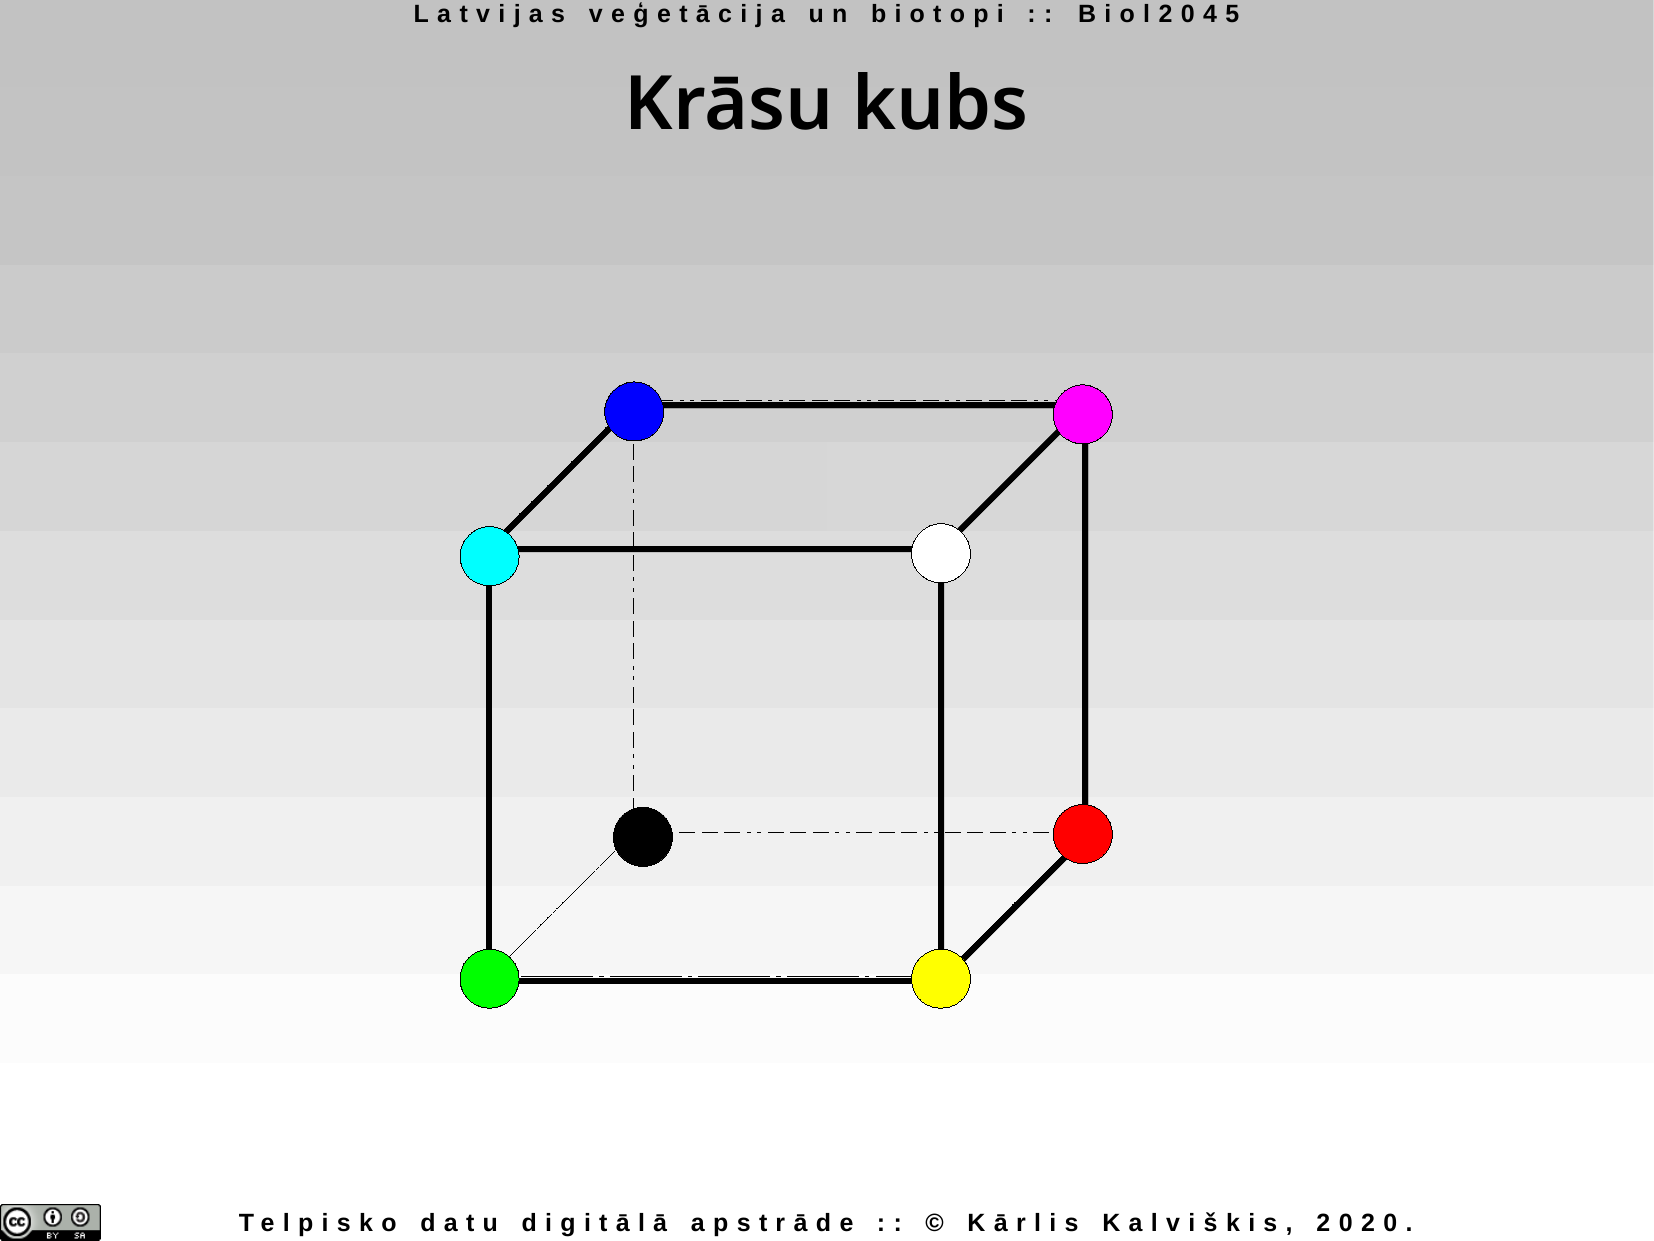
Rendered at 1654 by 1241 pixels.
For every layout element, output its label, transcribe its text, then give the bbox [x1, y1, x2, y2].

text_box [911, 949, 971, 1009]
text_box [1053, 804, 1113, 864]
title Krāsu kubs [29, 49, 1625, 296]
picture [0, 0, 1654, 1241]
text_box [604, 381, 664, 441]
text_box [613, 807, 673, 867]
text_box [460, 526, 520, 586]
text_box [1053, 384, 1113, 444]
text_box [911, 523, 971, 583]
text_box [460, 949, 520, 1009]
